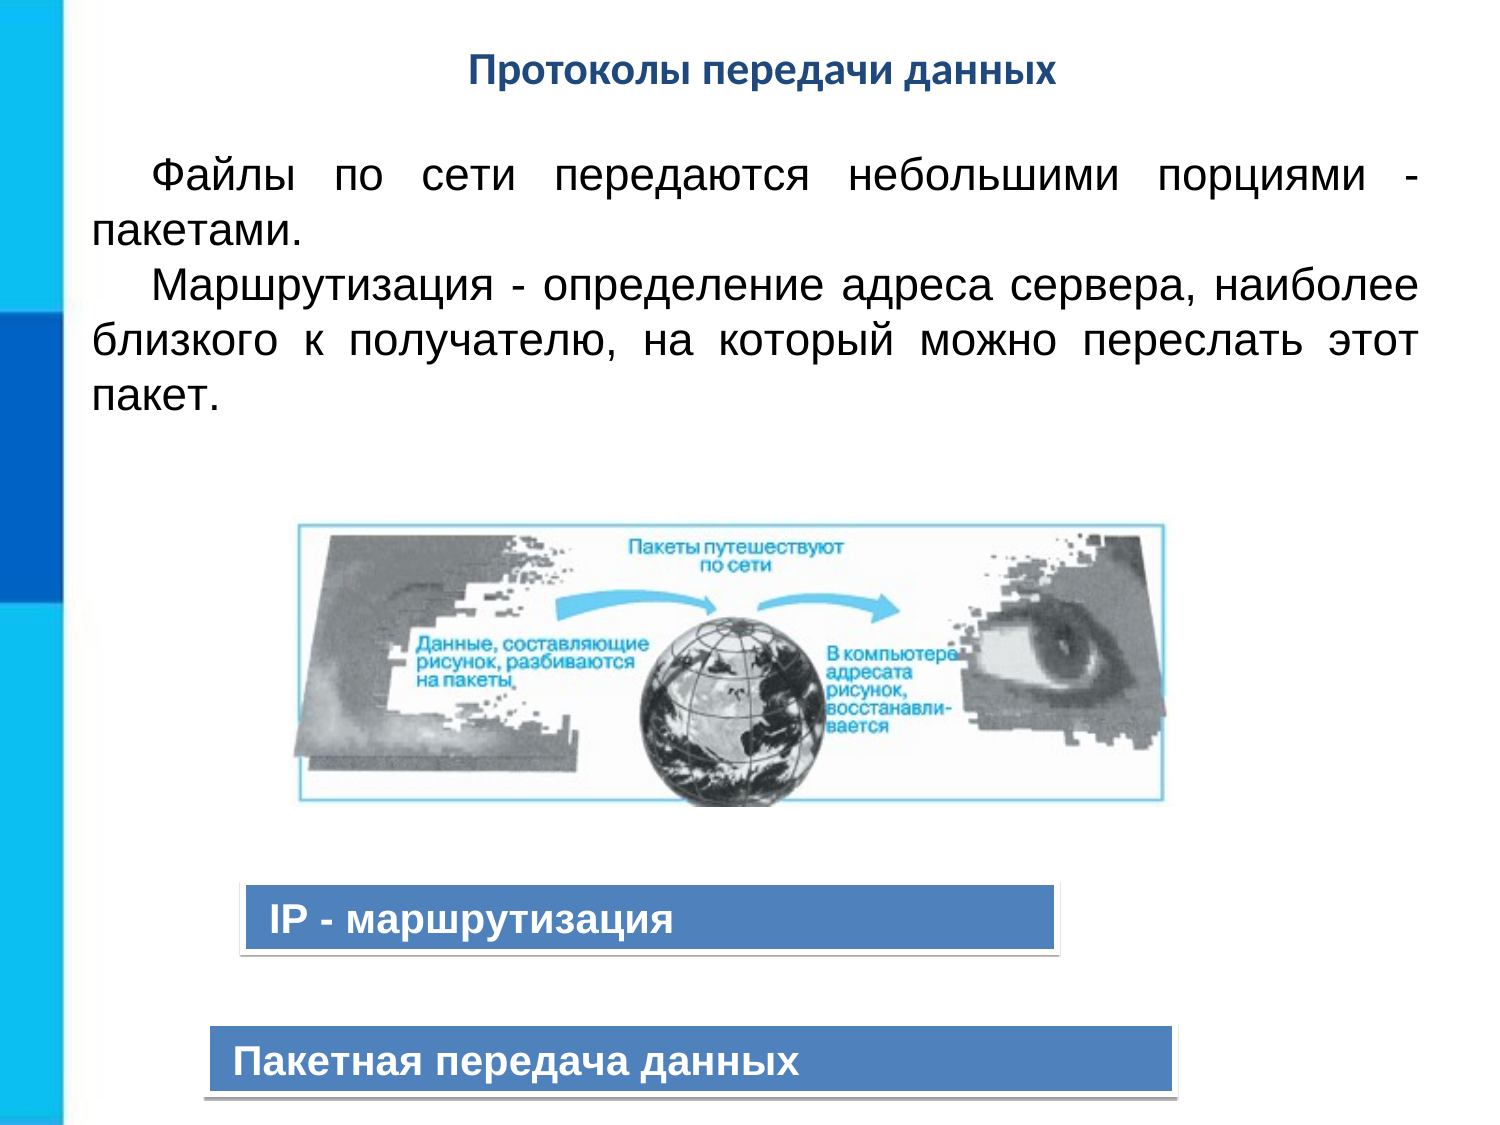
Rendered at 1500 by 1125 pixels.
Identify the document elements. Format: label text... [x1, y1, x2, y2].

text_box Файлы по сети передаются небольшими порциями - пакетами. Маршрутизация - определение адреса сервера, наиболее близкого к получателю, на который можно переслать этот пакет. [76, 137, 1436, 428]
text_box IP - маршрутизация [242, 881, 1057, 953]
picture [0, 0, 1500, 1125]
text_box Пакетная передача данных [206, 1023, 1176, 1094]
text_box Протоколы передачи данных [100, 30, 1426, 102]
